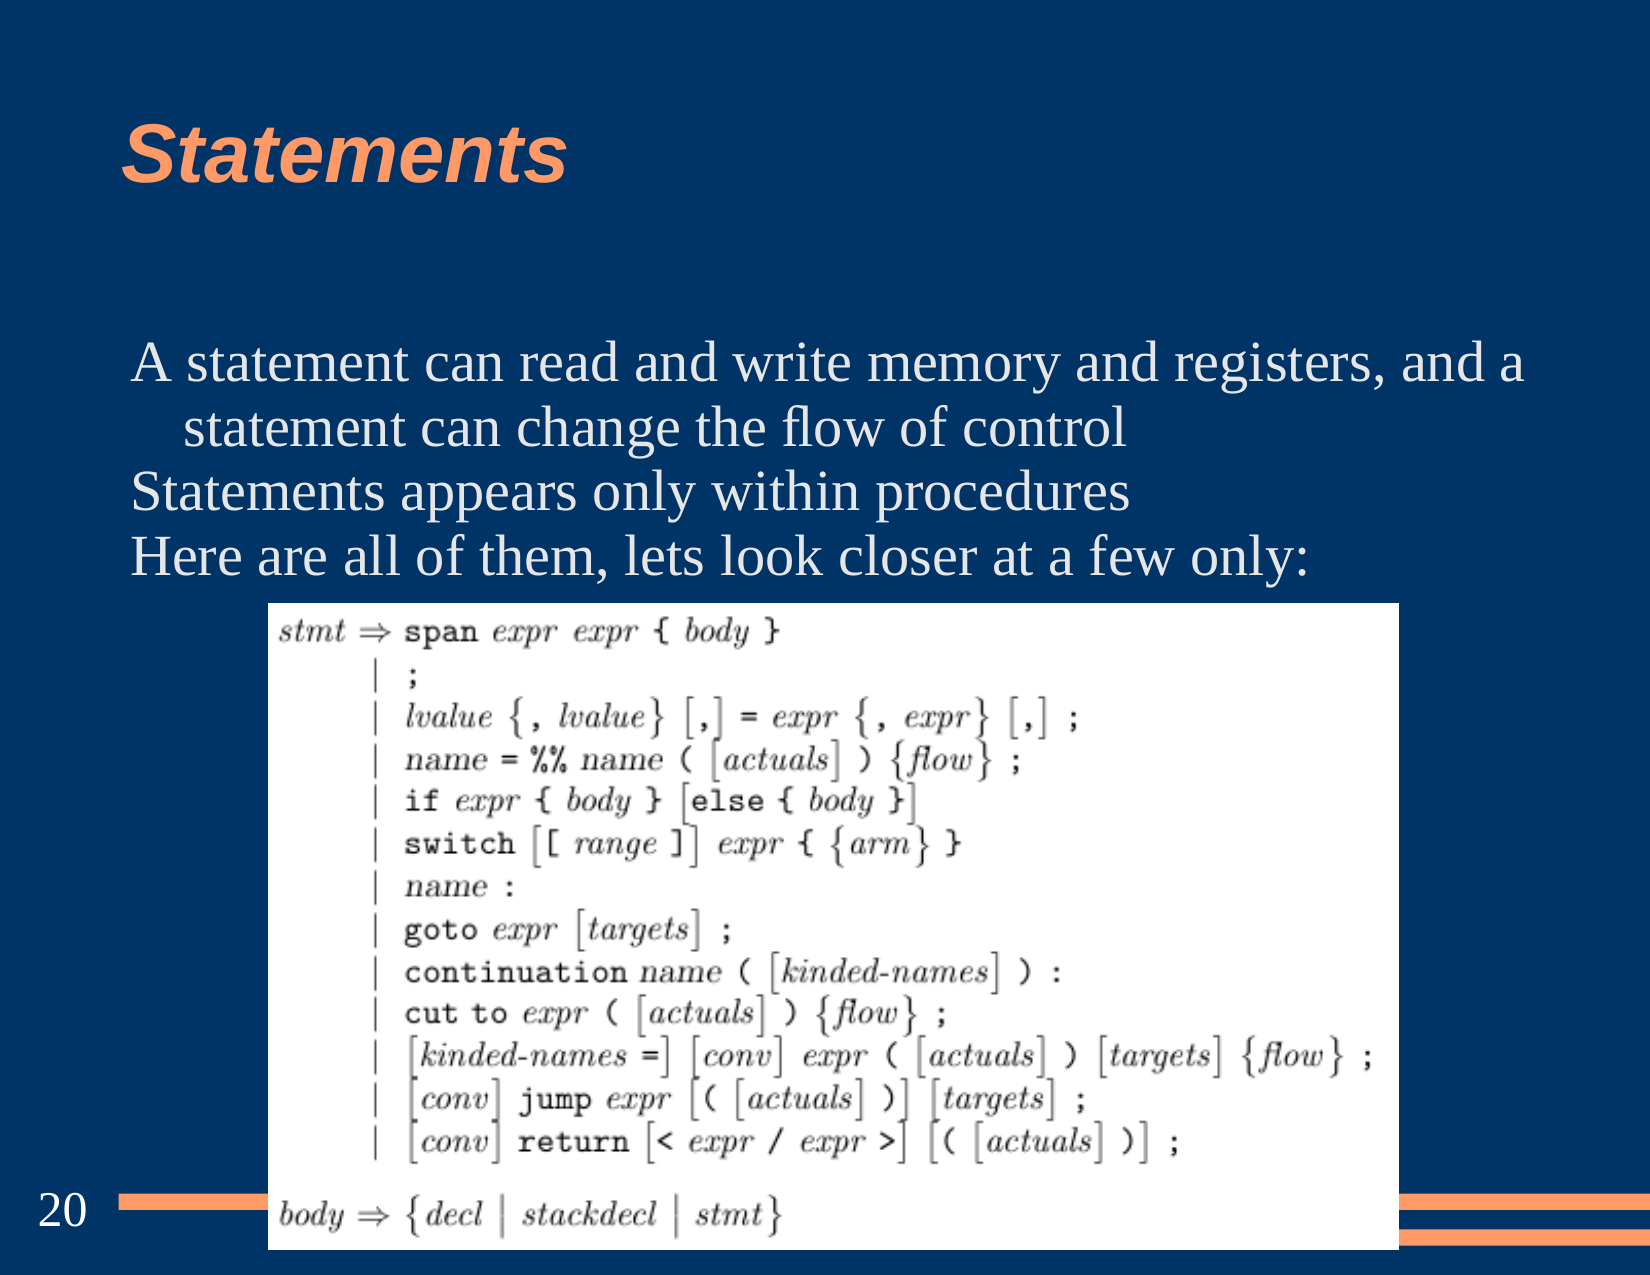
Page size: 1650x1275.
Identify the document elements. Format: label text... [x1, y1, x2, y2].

title Statements [121, 47, 1531, 261]
list A statement can read and write memory and registers, and a statement can change the ﬂow of control Statements appears only within procedures Here are all of them, lets look closer at a few only: [112, 329, 1549, 1275]
picture [268, 603, 1399, 1250]
text_box 20 [37, 1182, 113, 1238]
